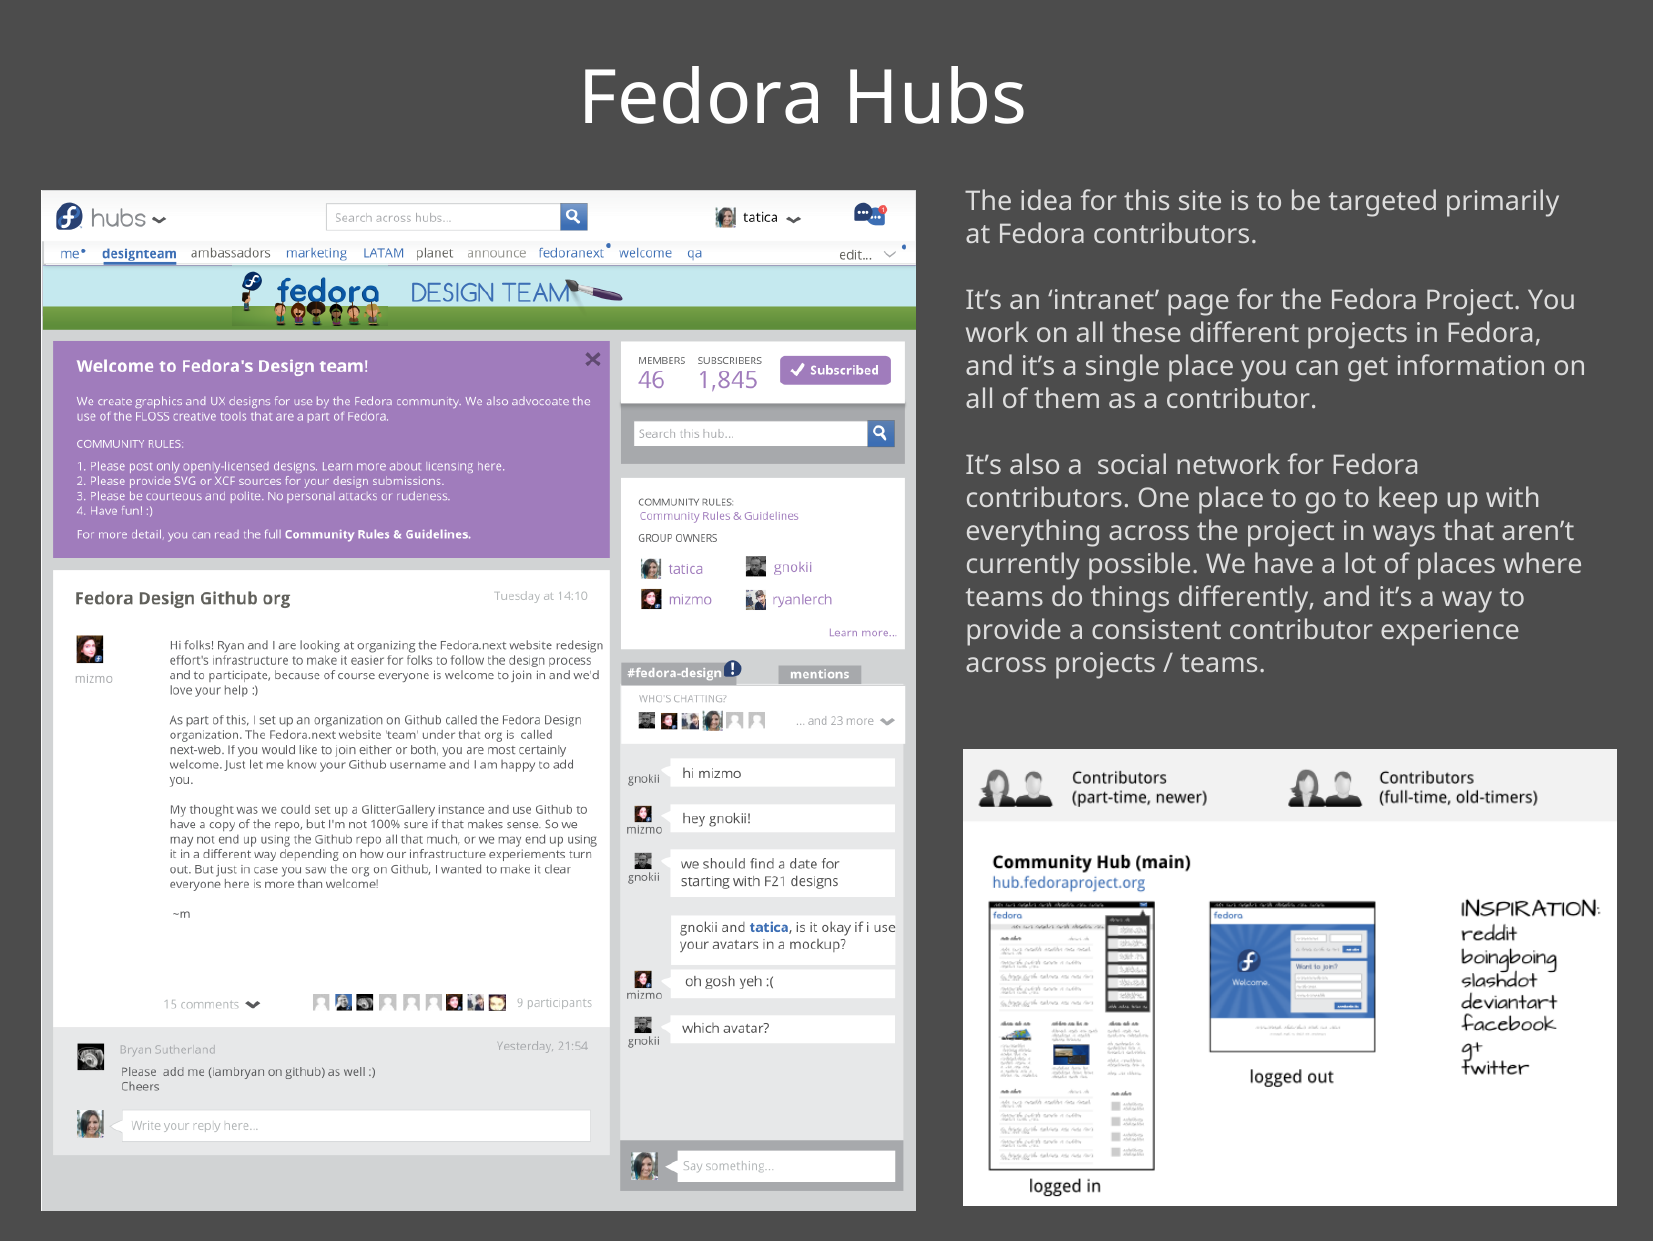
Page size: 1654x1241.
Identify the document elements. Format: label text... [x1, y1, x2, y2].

picture [41, 190, 916, 1211]
title The idea for this site is to be targeted primarily at Fedora contributors. It’s an ‘intranet’ page for the Fedora Project. You work on all these different projects in Fedora, and it’s a single place you can get information on all of them as a contributor. It’s also a social network for Fedora contributors. One place to go to keep up with everything across the project in ways that aren’t currently possible. We have a lot of places where teams do things differently, and it’s a way to provide a consistent contributor experience across projects / teams. [965, 193, 1590, 702]
picture [963, 749, 1617, 1206]
title Fedora Hubs [53, 0, 1554, 233]
